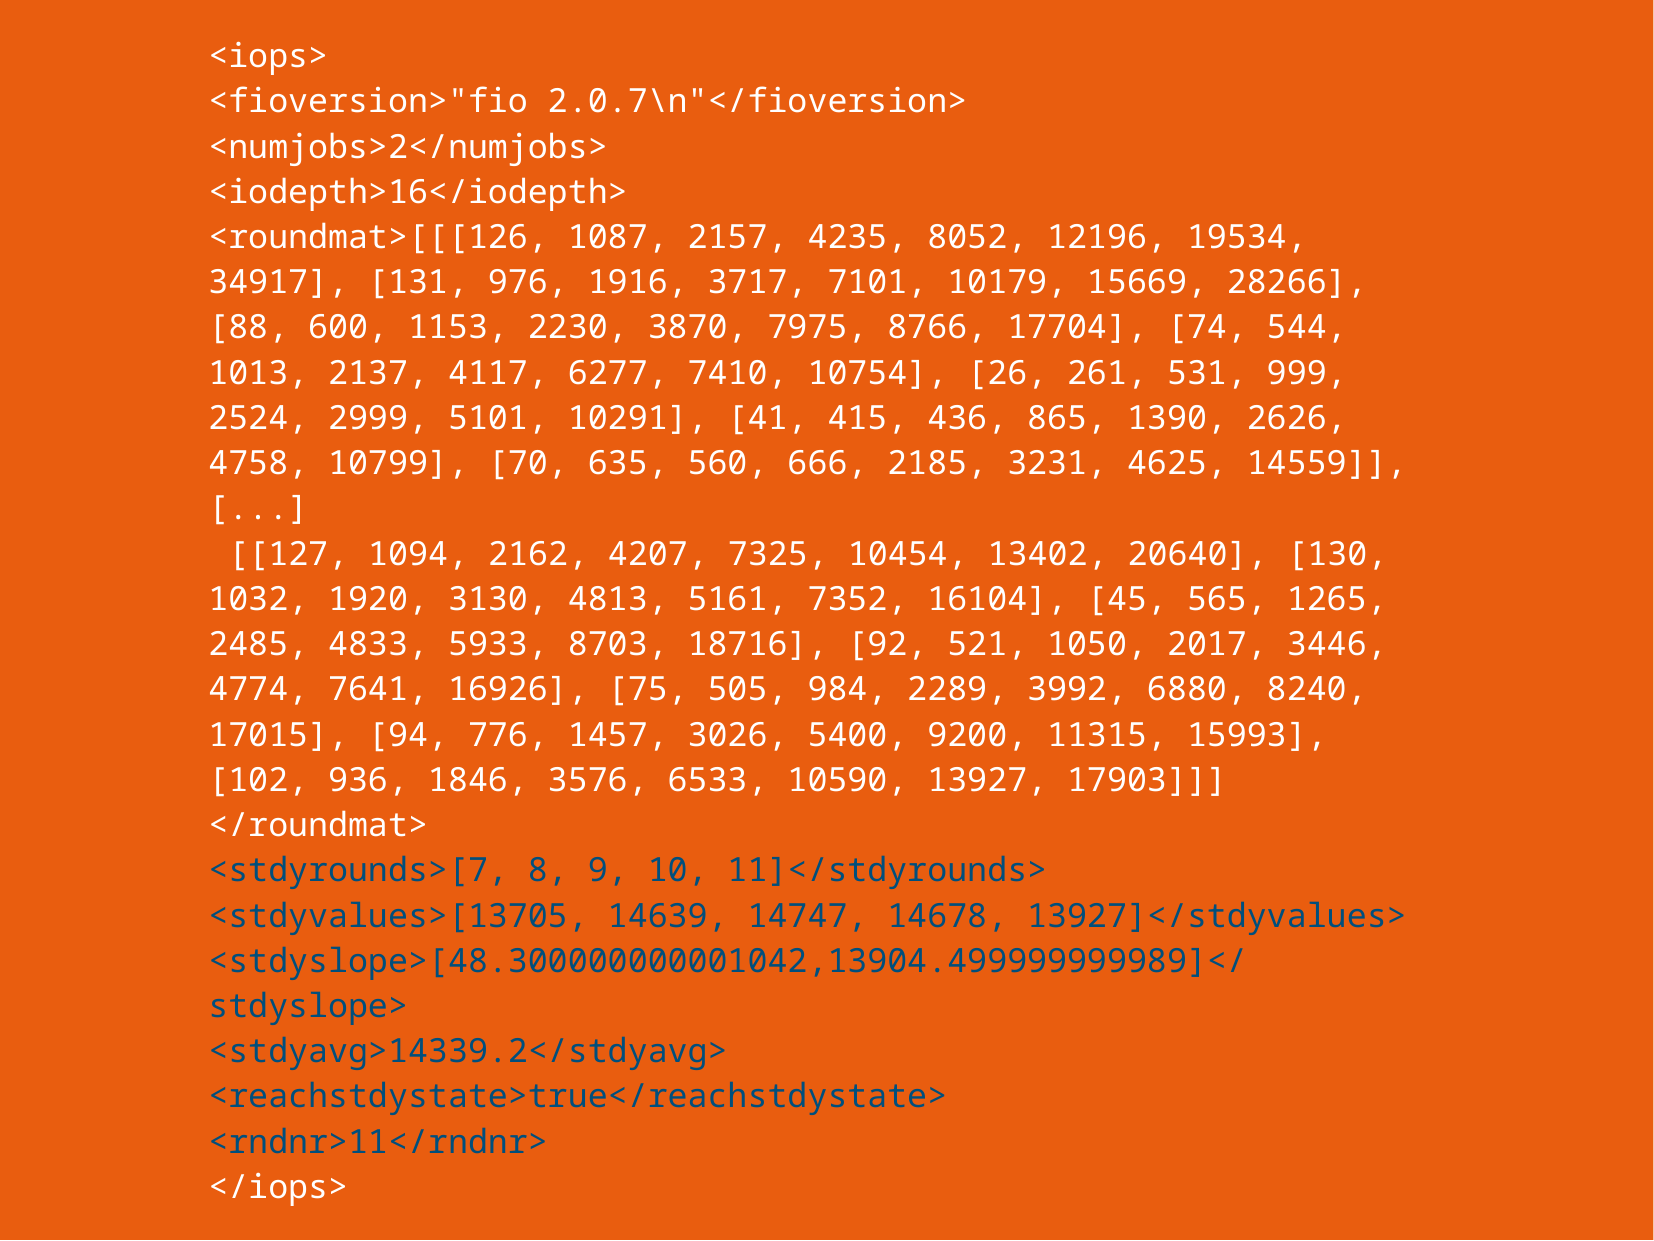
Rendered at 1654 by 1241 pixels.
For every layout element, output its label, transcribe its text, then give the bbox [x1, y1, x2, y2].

subtitle <iops> <fioversion>"fio 2.0.7\n"</fioversion> <numjobs>2</numjobs> <iodepth>16</iodepth> <roundmat>[[[126, 1087, 2157, 4235, 8052, 12196, 19534, 34917], [131, 976, 1916, 3717, 7101, 10179, 15669, 28266], [88, 600, 1153, 2230, 3870, 7975, 8766, 17704], [74, 544, 1013, 2137, 4117, 6277, 7410, 10754], [26, 261, 531, 999, 2524, 2999, 5101, 10291], [41, 415, 436, 865, 1390, 2626, 4758, 10799], [70, 635, 560, 666, 2185, 3231, 4625, 14559]], [...] [[127, 1094, 2162, 4207, 7325, 10454, 13402, 20640], [130, 1032, 1920, 3130, 4813, 5161, 7352, 16104], [45, 565, 1265, 2485, 4833, 5933, 8703, 18716], [92, 521, 1050, 2017, 3446, 4774, 7641, 16926], [75, 505, 984, 2289, 3992, 6880, 8240, 17015], [94, 776, 1457, 3026, 5400, 9200, 11315, 15993], [102, 936, 1846, 3576, 6533, 10590, 13927, 17903]]] </roundmat> <stdyrounds>[7, 8, 9, 10, 11]</stdyrounds> <stdyvalues>[13705, 14639, 14747, 14678, 13927]</stdyvalues> <stdyslope>[48.300000000001042,13904.499999999989]</stdyslope> <stdyavg>14339.2</stdyavg> <reachstdystate>true</reachstdystate> <rndnr>11</rndnr> </iops> [208, 140, 1446, 1101]
